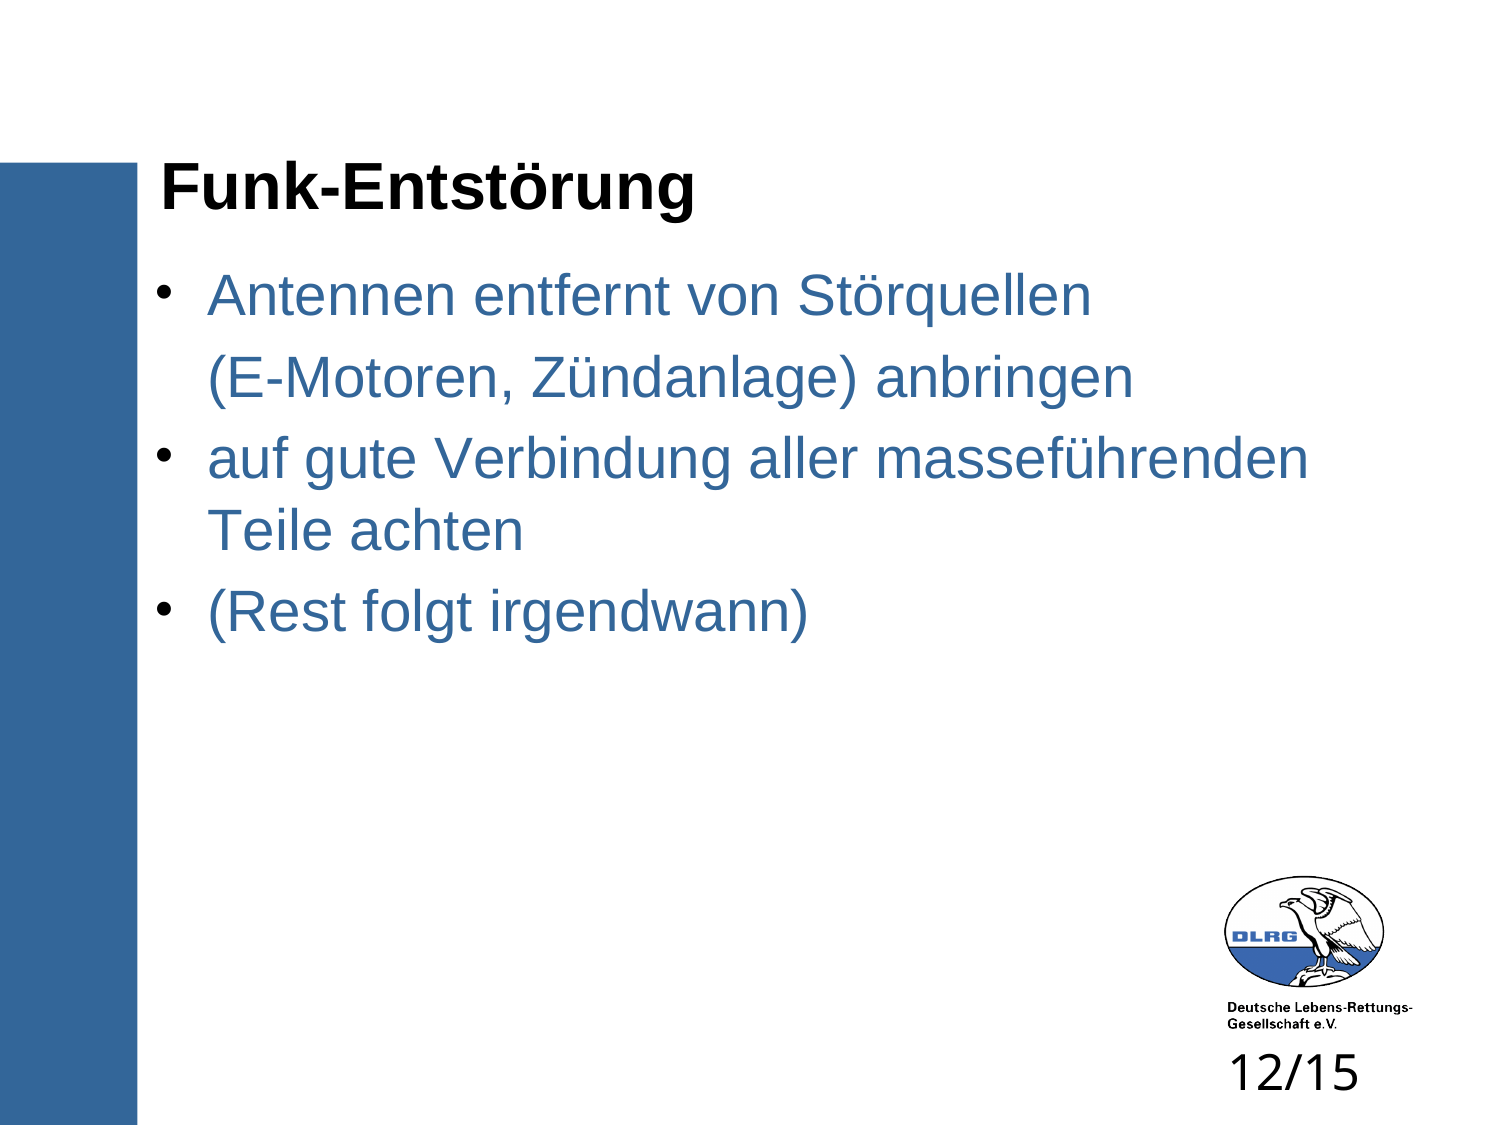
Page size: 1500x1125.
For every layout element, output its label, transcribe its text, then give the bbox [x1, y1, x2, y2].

text_box Antennen entfernt von Störquellen (E-Motoren, Zündanlage) anbringen auf gute Verbindung aller masseführenden Teile achten (Rest folgt irgendwann) [153, 255, 1455, 867]
text_box <Nummer>/15 [1212, 1044, 1500, 1115]
picture [1224, 874, 1413, 1030]
title Funk-Entstörung [160, 94, 1434, 255]
